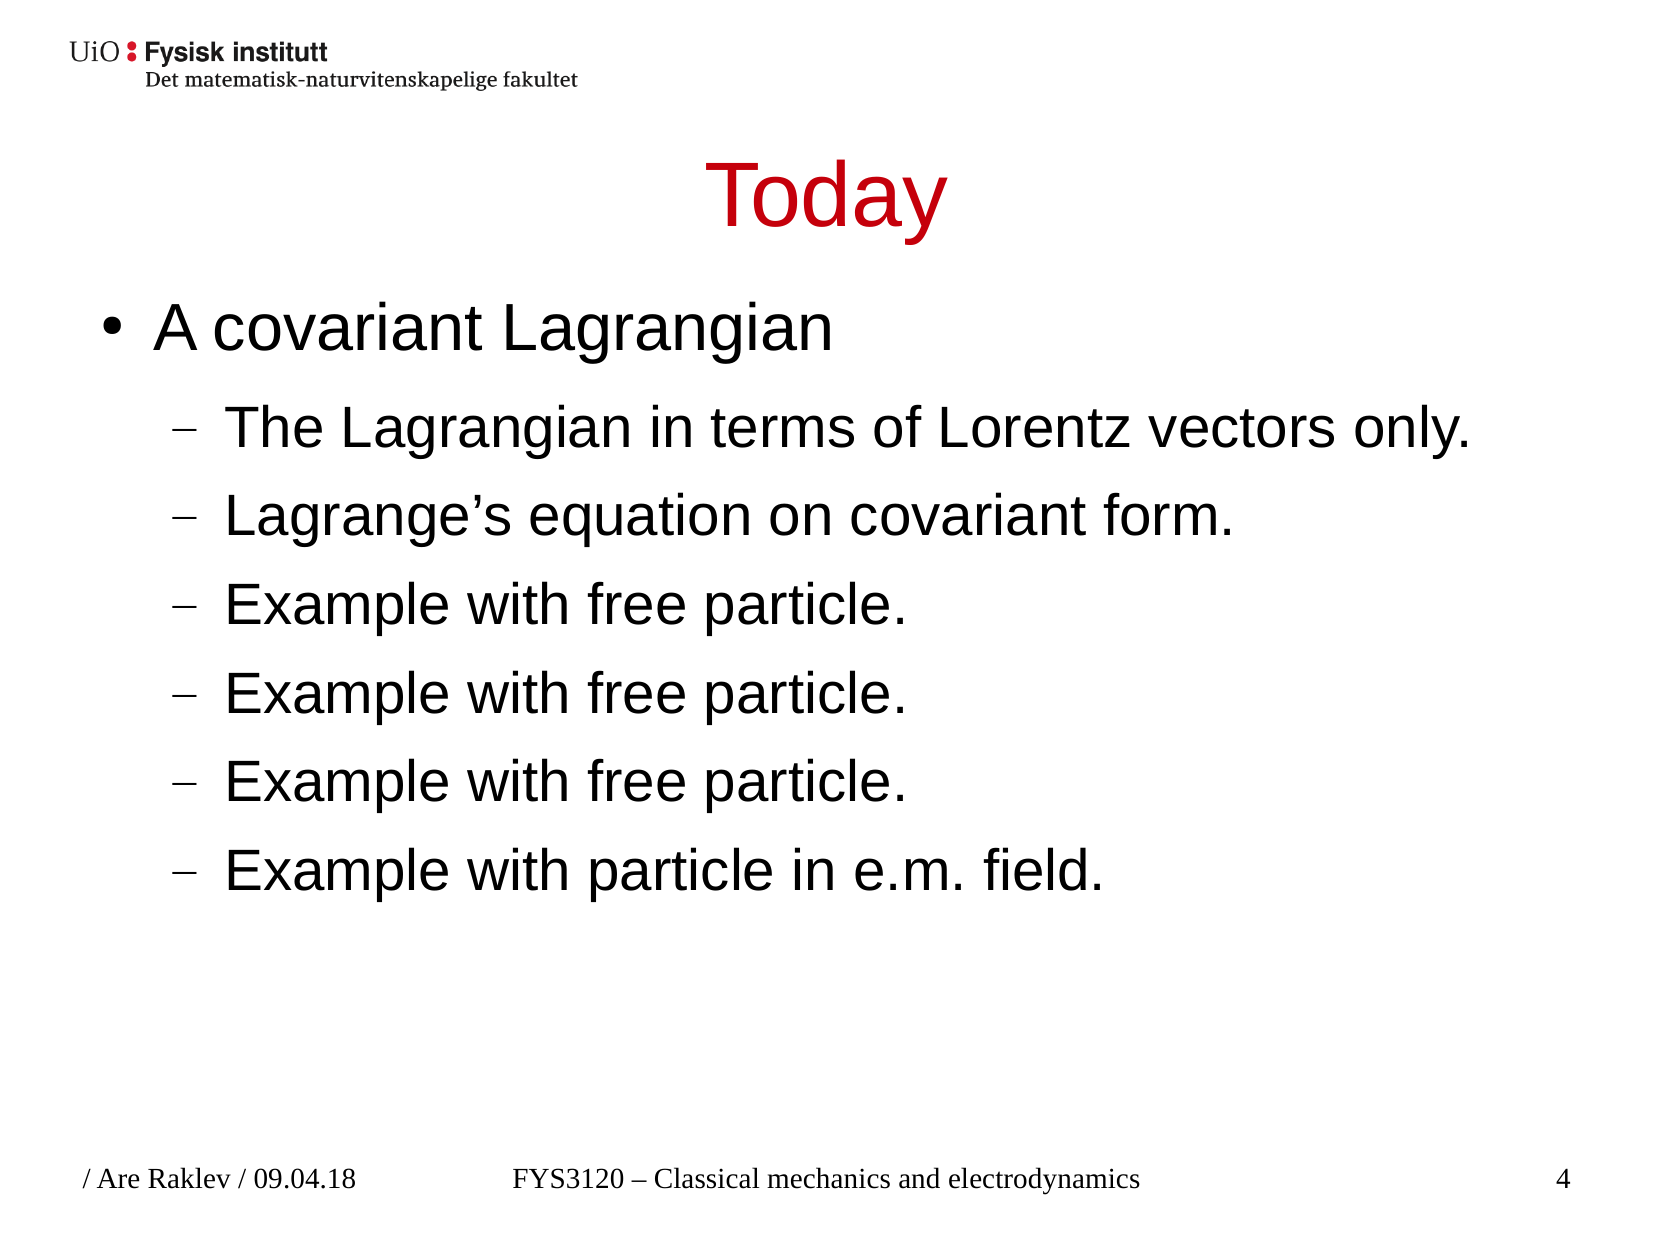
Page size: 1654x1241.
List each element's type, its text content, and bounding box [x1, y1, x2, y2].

list A covariant Lagrangian The Lagrangian in terms of Lorentz vectors only. Lagrange’s equation on covariant form. Example with free particle. Example with free particle. Example with free particle. Example with particle in e.m. field. [82, 290, 1571, 1094]
picture [68, 37, 581, 93]
title Today [82, 90, 1571, 290]
